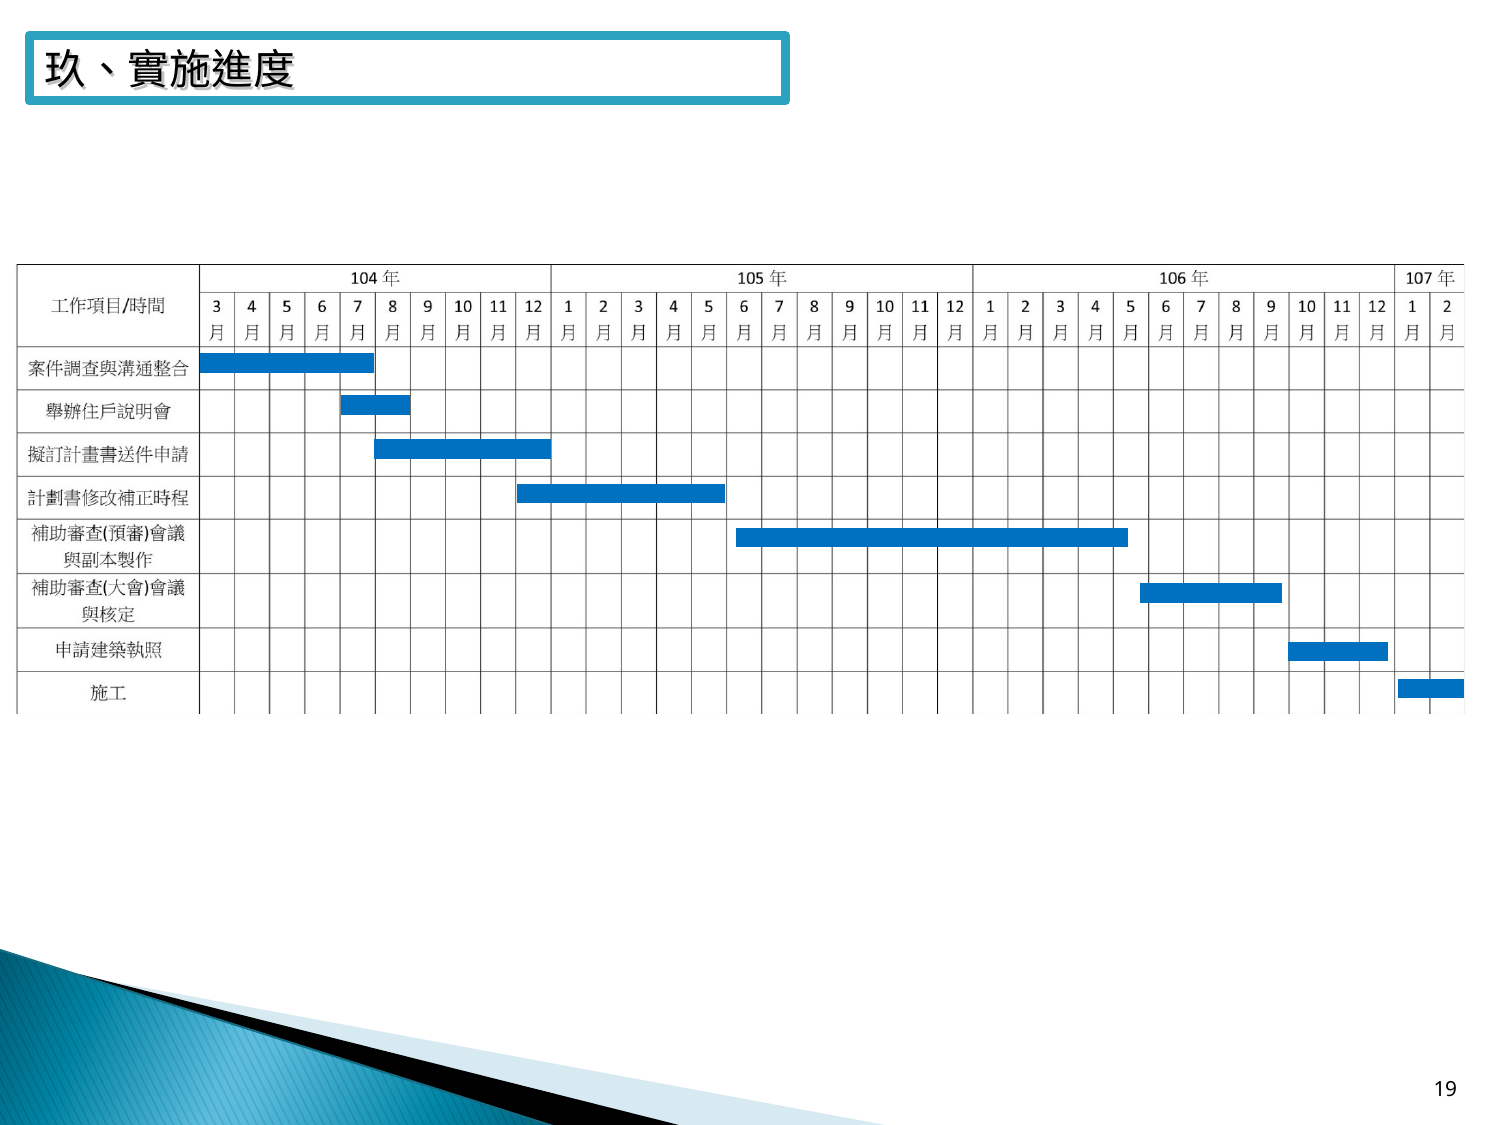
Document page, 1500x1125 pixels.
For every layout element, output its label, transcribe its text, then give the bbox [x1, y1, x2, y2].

text_box [200, 353, 374, 373]
text_box [341, 395, 410, 415]
picture [8, 264, 1465, 714]
text_box [1140, 583, 1282, 603]
text_box 19 [1418, 1051, 1479, 1112]
text_box 玖、實施進度 [29, 36, 785, 101]
text_box [1398, 679, 1464, 698]
text_box [517, 484, 725, 503]
text_box [1288, 642, 1388, 661]
text_box [374, 439, 551, 459]
text_box [736, 528, 1128, 547]
